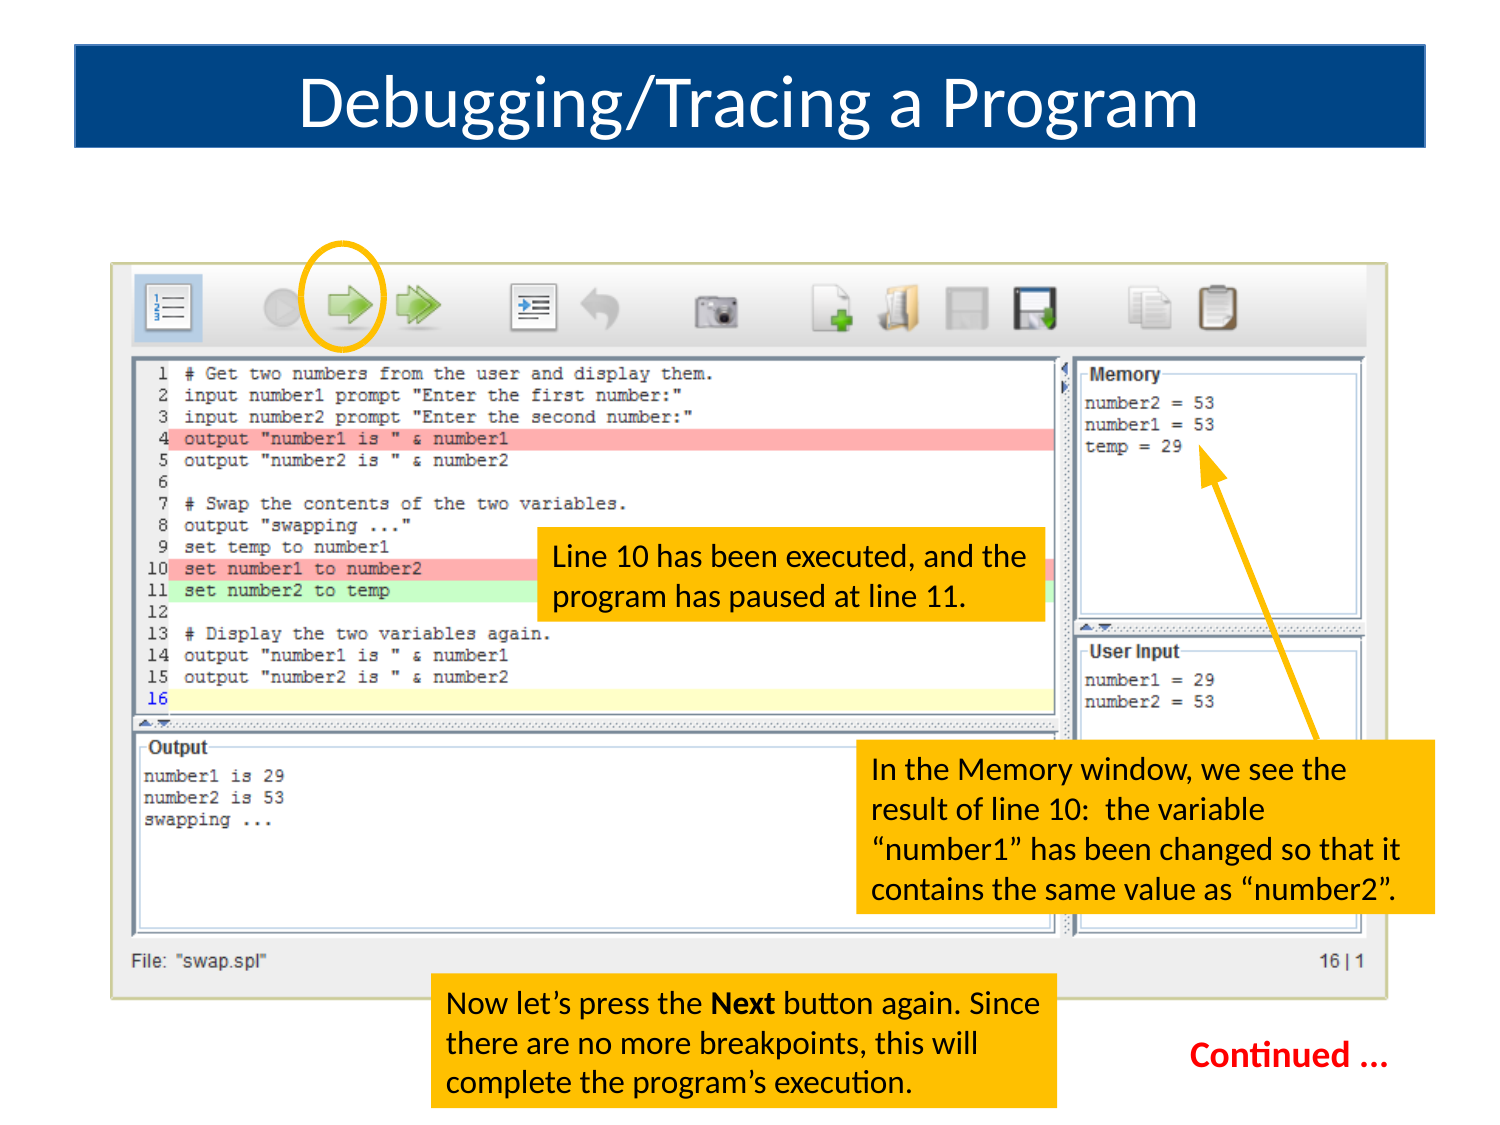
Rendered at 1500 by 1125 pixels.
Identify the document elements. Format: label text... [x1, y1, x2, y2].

text_box Continued ... [1175, 1023, 1435, 1083]
text_box Now let’s press the Next button again. Since there are no more breakpoints, this will complete the program’s execution. [431, 973, 1058, 1109]
picture [305, 262, 380, 346]
text_box In the Memory window, we see the result of line 10: the variable “number1” has been changed so that it contains the same value as “number2”. [856, 739, 1436, 915]
text_box Line 10 has been executed, and the program has paused at line 11. [537, 527, 1046, 622]
title Debugging/Tracing a Program [75, 45, 1425, 148]
picture [110, 262, 1390, 1005]
